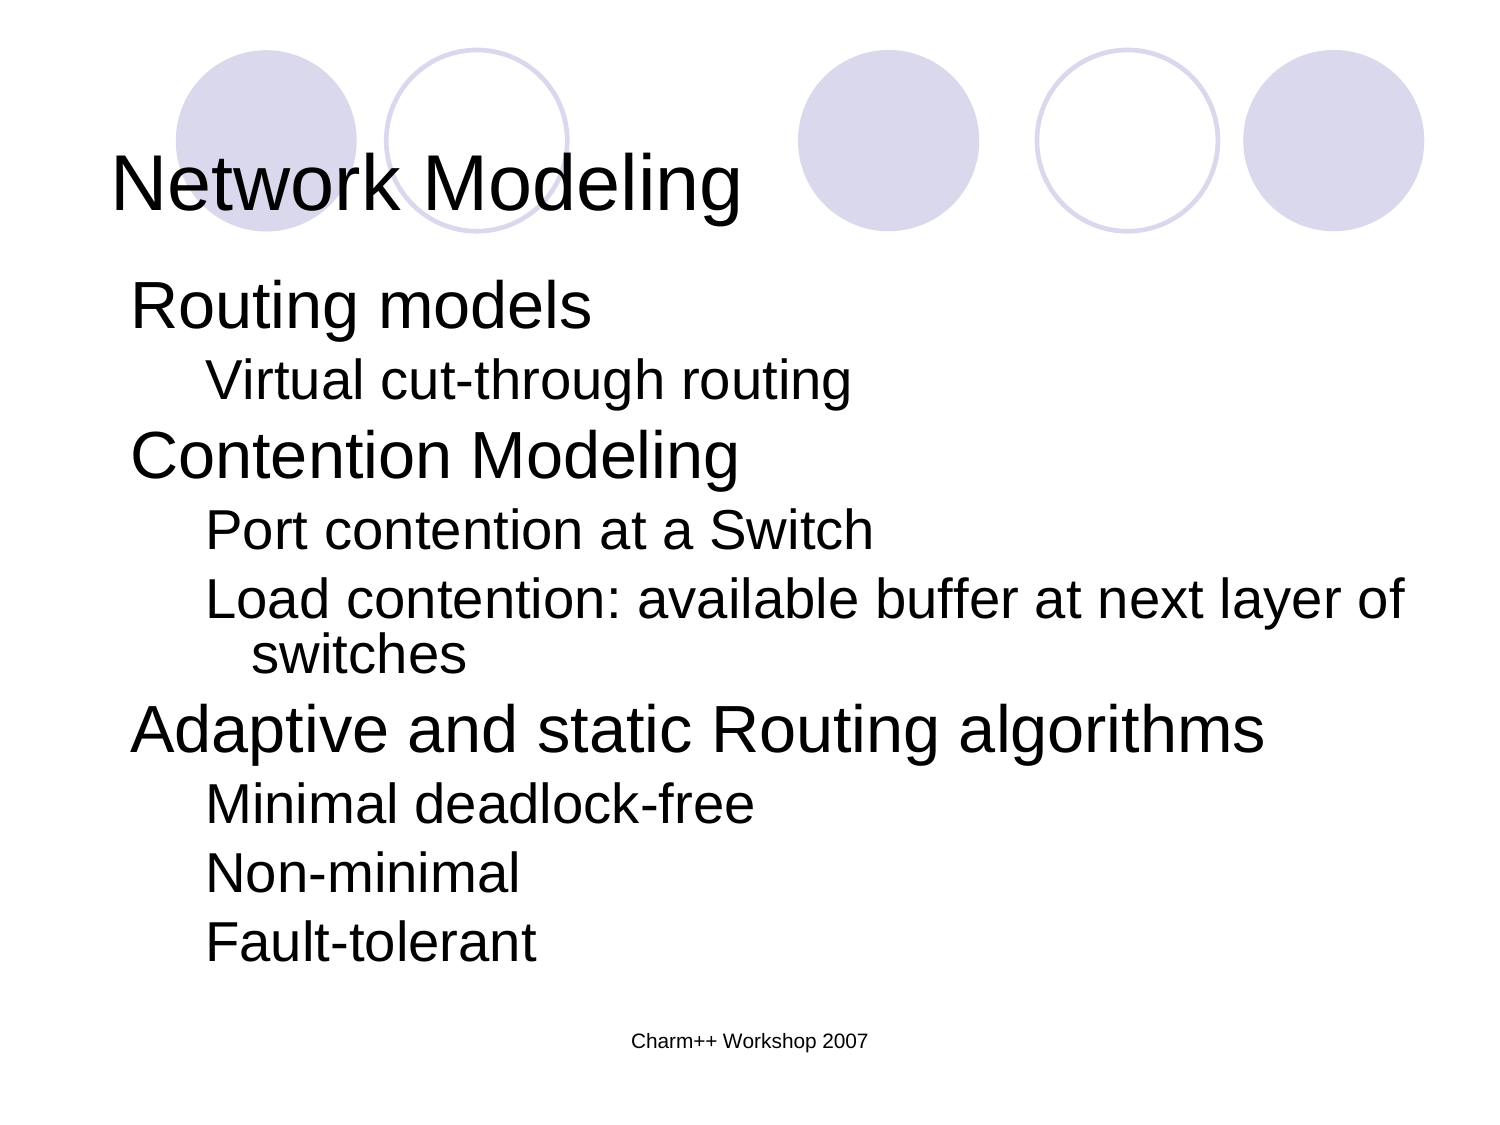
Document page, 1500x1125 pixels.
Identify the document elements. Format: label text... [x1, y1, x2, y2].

list Routing models Virtual cut-through routing Contention Modeling Port contention at a Switch Load contention: available buffer at next layer of switches Adaptive and static Routing algorithms Minimal deadlock-free Non-minimal Fault-tolerant [130, 276, 1412, 1060]
title Network Modeling [110, 93, 1392, 282]
